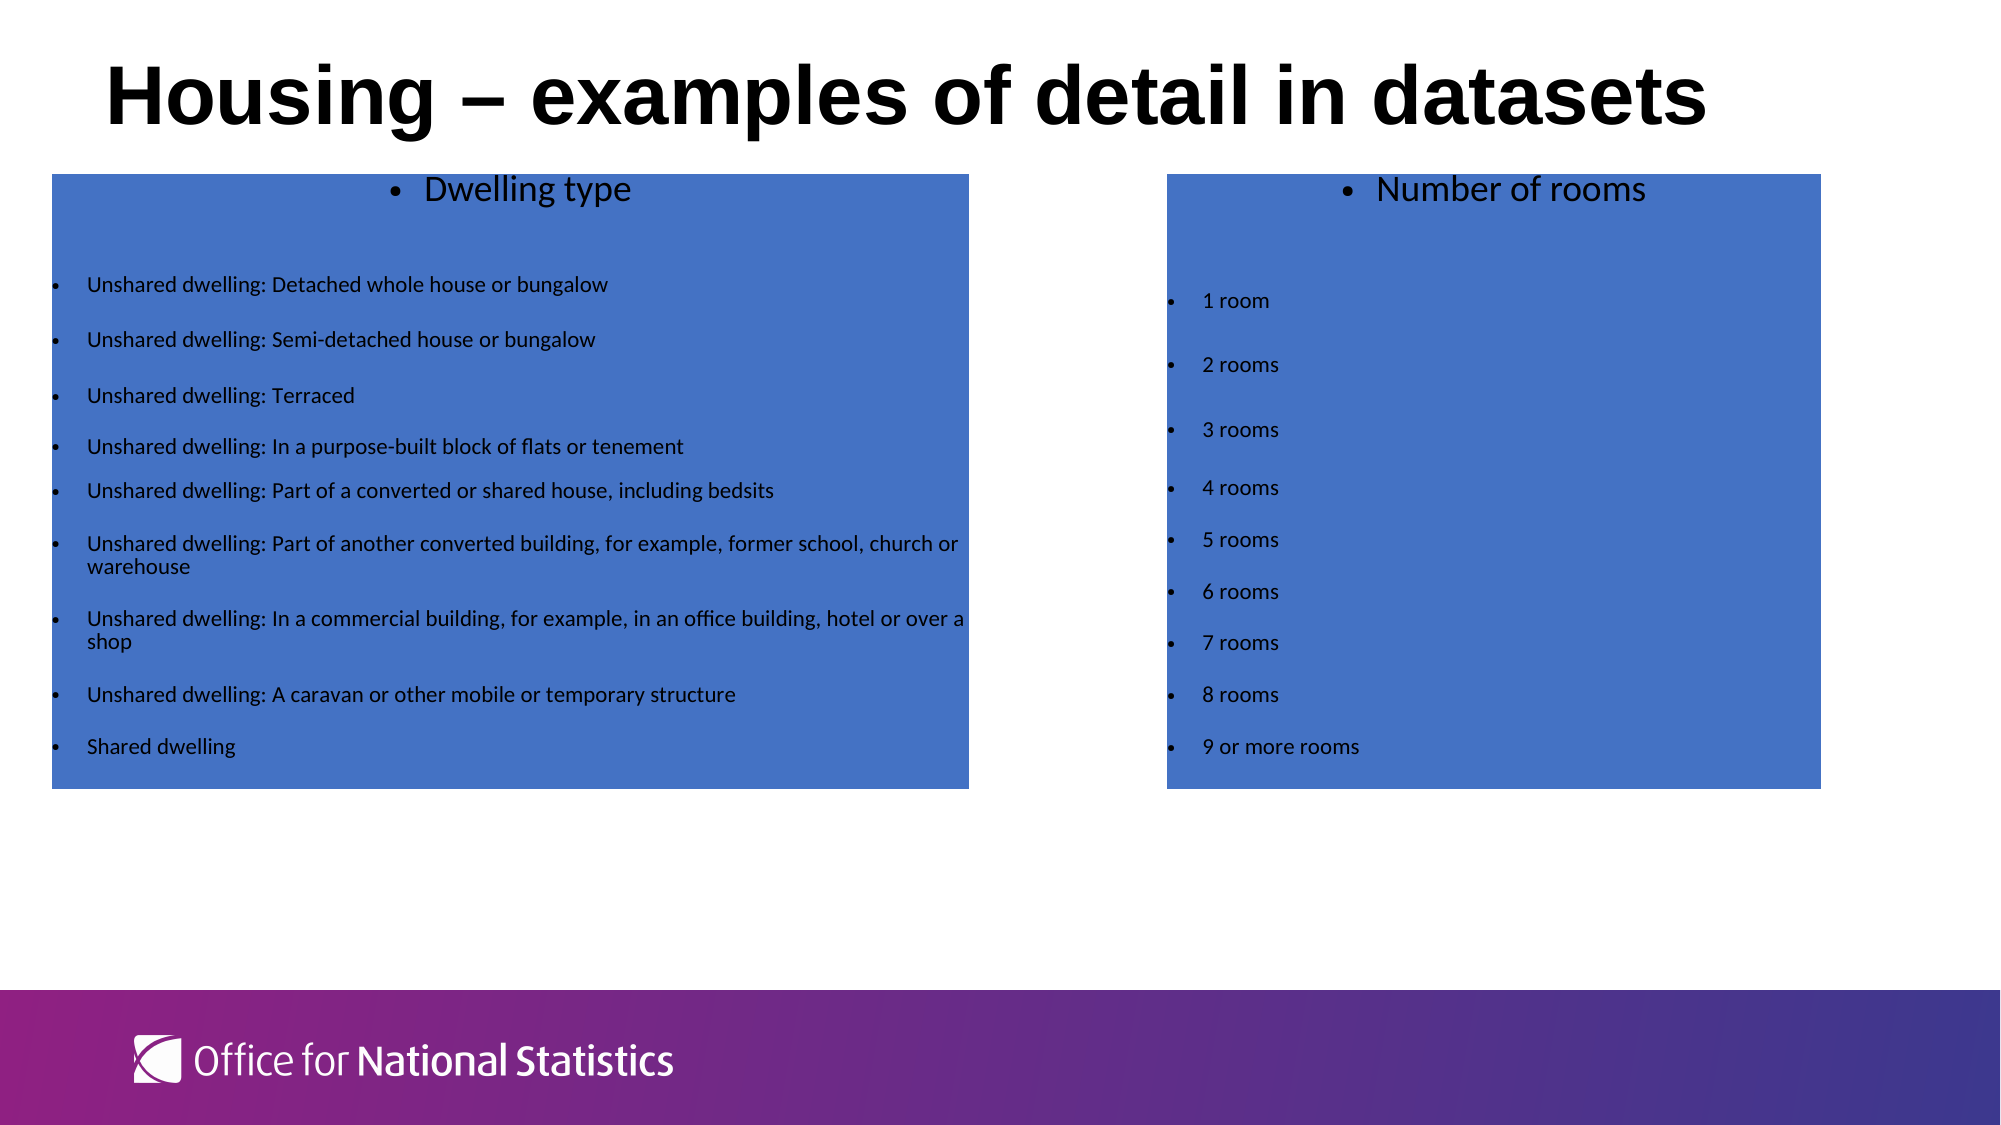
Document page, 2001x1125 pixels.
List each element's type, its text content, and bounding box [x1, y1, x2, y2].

table_cell Shared dwelling [52, 737, 969, 789]
table_cell 2 rooms [1167, 355, 1821, 420]
table_cell Unshared dwelling: A caravan or other mobile or temporary structure [52, 685, 969, 737]
table_cell 5 rooms [1167, 530, 1821, 582]
table_cell Unshared dwelling: Detached whole house or bungalow [52, 275, 969, 330]
table_cell 4 rooms [1167, 478, 1821, 530]
table_cell Unshared dwelling: Semi-detached house or bungalow [52, 330, 969, 387]
table_header Dwelling type [52, 174, 969, 275]
table_cell 1 room [1167, 291, 1821, 355]
table_header Number of rooms [1167, 174, 1821, 291]
title Housing – examples of detail in datasets [105, 44, 1834, 151]
table_cell 6 rooms [1167, 582, 1821, 634]
table_cell 9 or more rooms [1167, 737, 1821, 789]
table_cell Unshared dwelling: Terraced [52, 387, 969, 437]
table_cell 3 rooms [1167, 420, 1821, 478]
table_cell Unshared dwelling: Part of a converted or shared house, including bedsits [52, 482, 969, 534]
table_cell 7 rooms [1167, 634, 1821, 685]
table_cell Unshared dwelling: In a purpose-built block of flats or tenement [52, 437, 969, 482]
table_cell 8 rooms [1167, 685, 1821, 737]
table_cell Unshared dwelling: In a commercial building, for example, in an office building, hotel or over a shop [52, 609, 969, 685]
table_cell Unshared dwelling: Part of another converted building, for example, former school, church or warehouse [52, 534, 969, 609]
